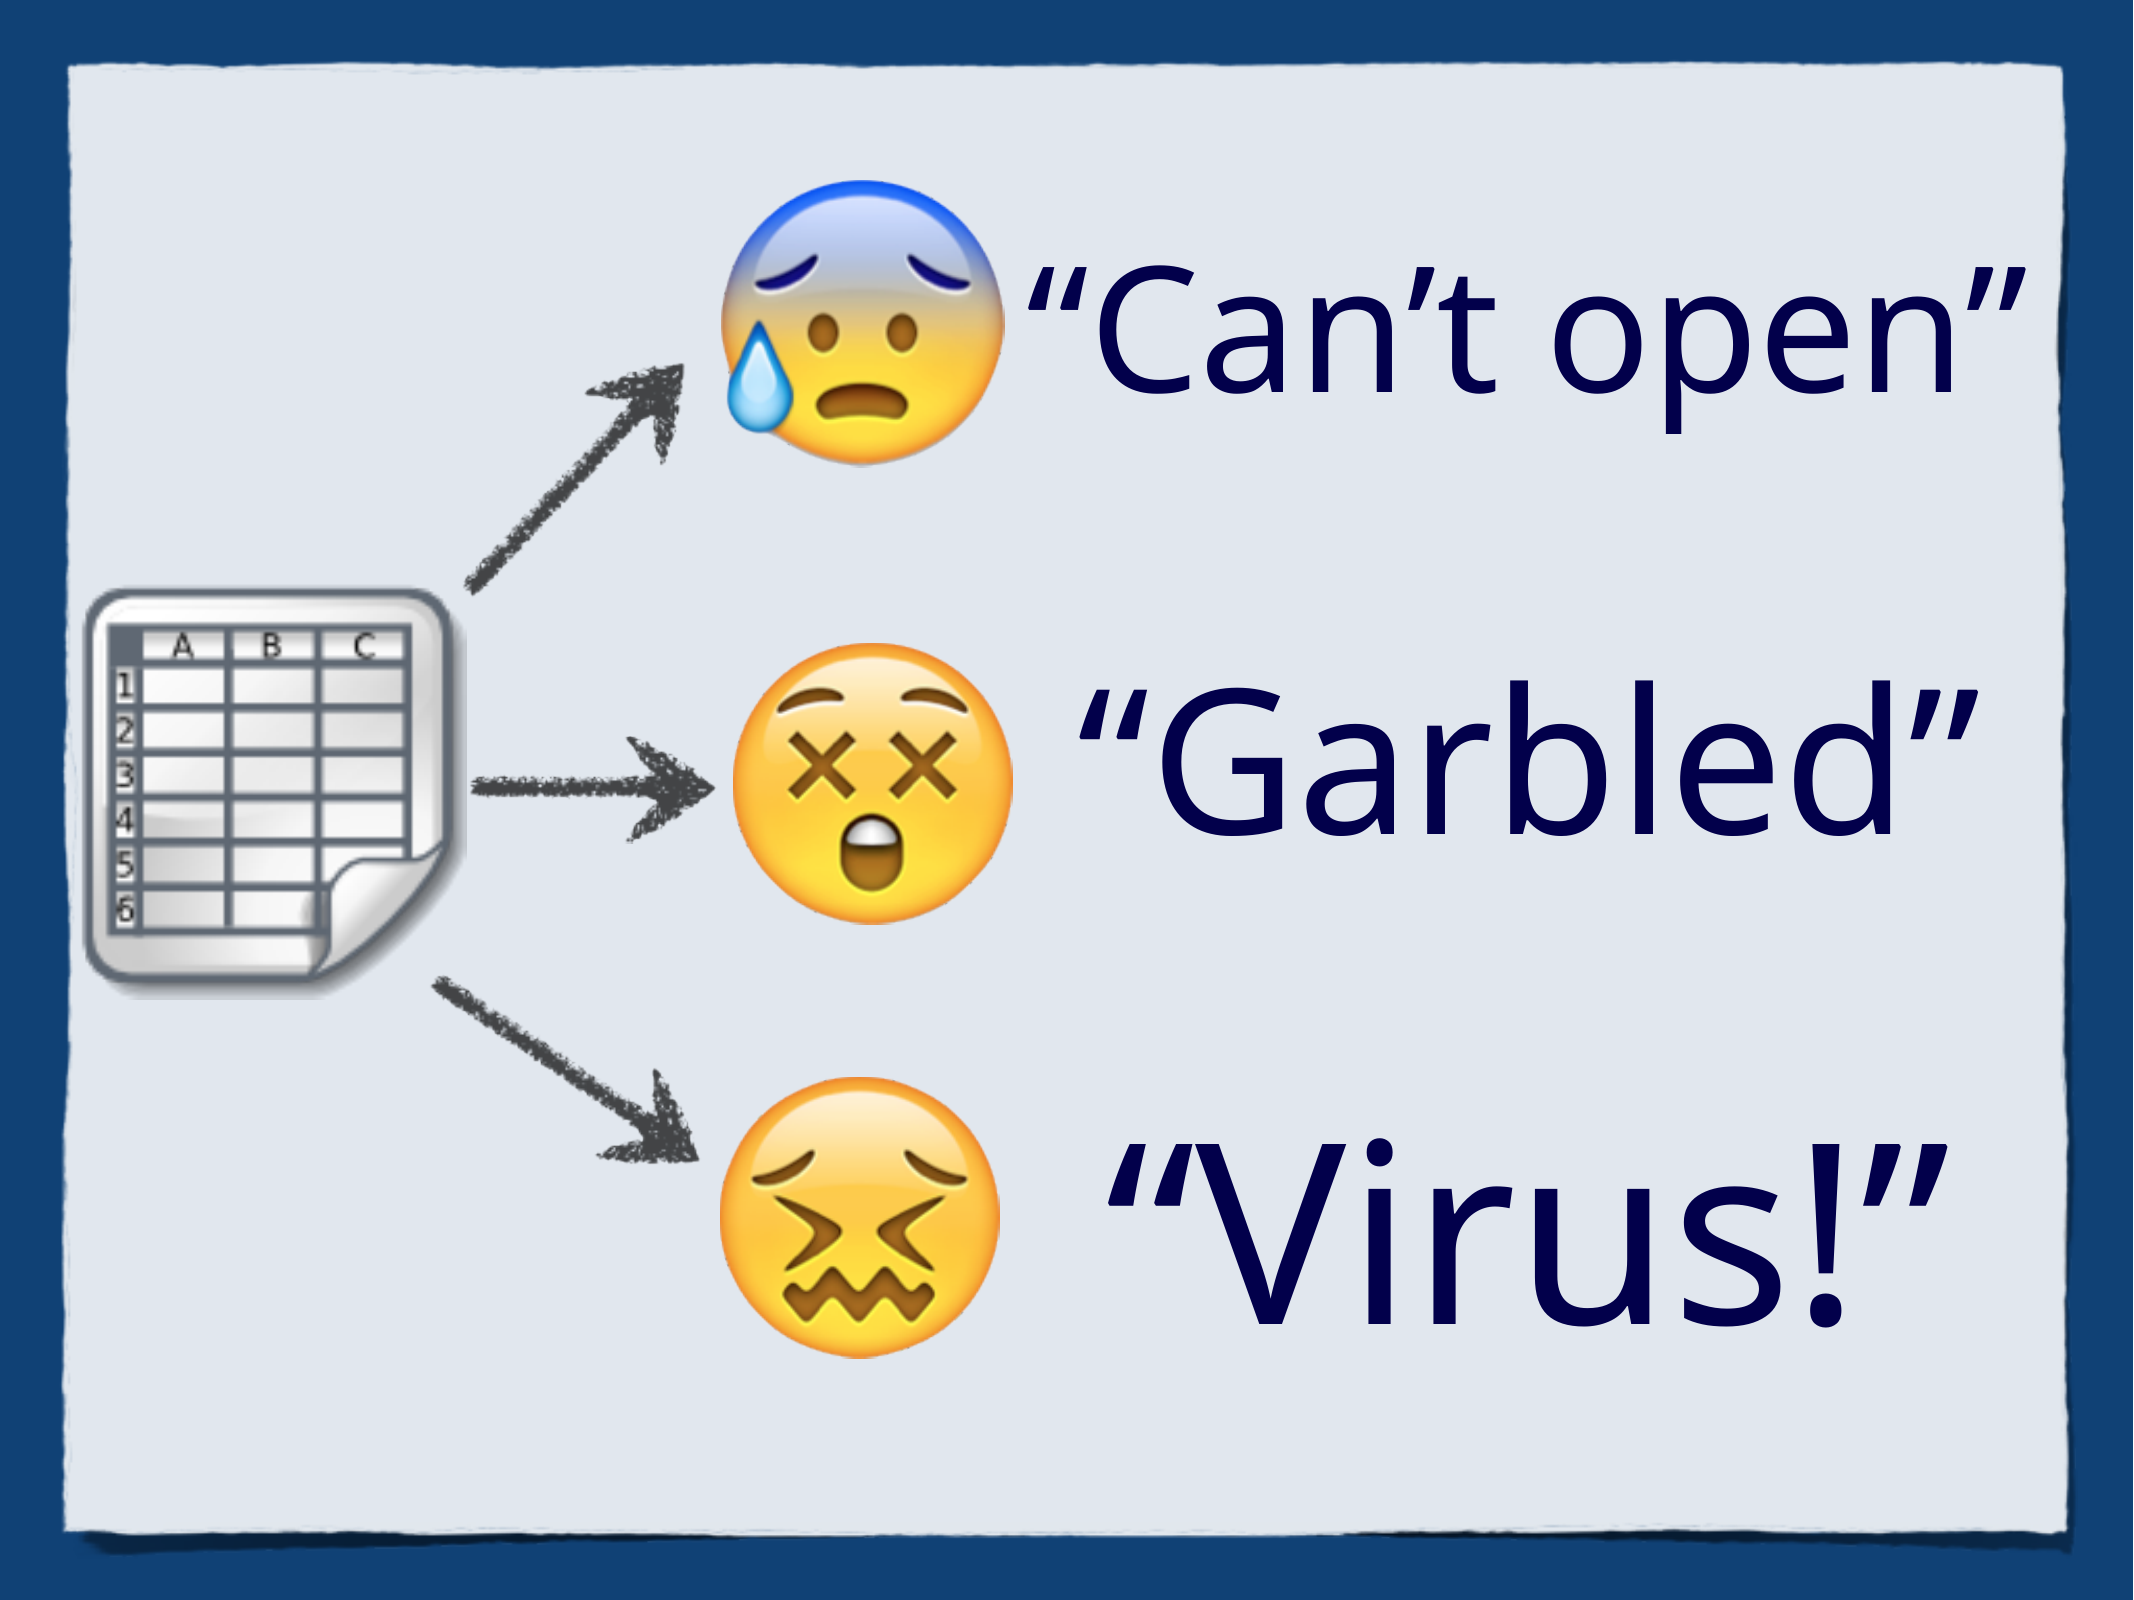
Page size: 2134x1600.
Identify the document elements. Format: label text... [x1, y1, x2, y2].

text_box “Can’t open” [1005, 216, 2134, 430]
text_box “Virus!” [922, 1073, 2134, 1374]
text_box “Garbled” [1010, 633, 2049, 875]
text_box “Can’t open” [1681, 309, 1733, 381]
picture [37, 52, 2078, 1559]
